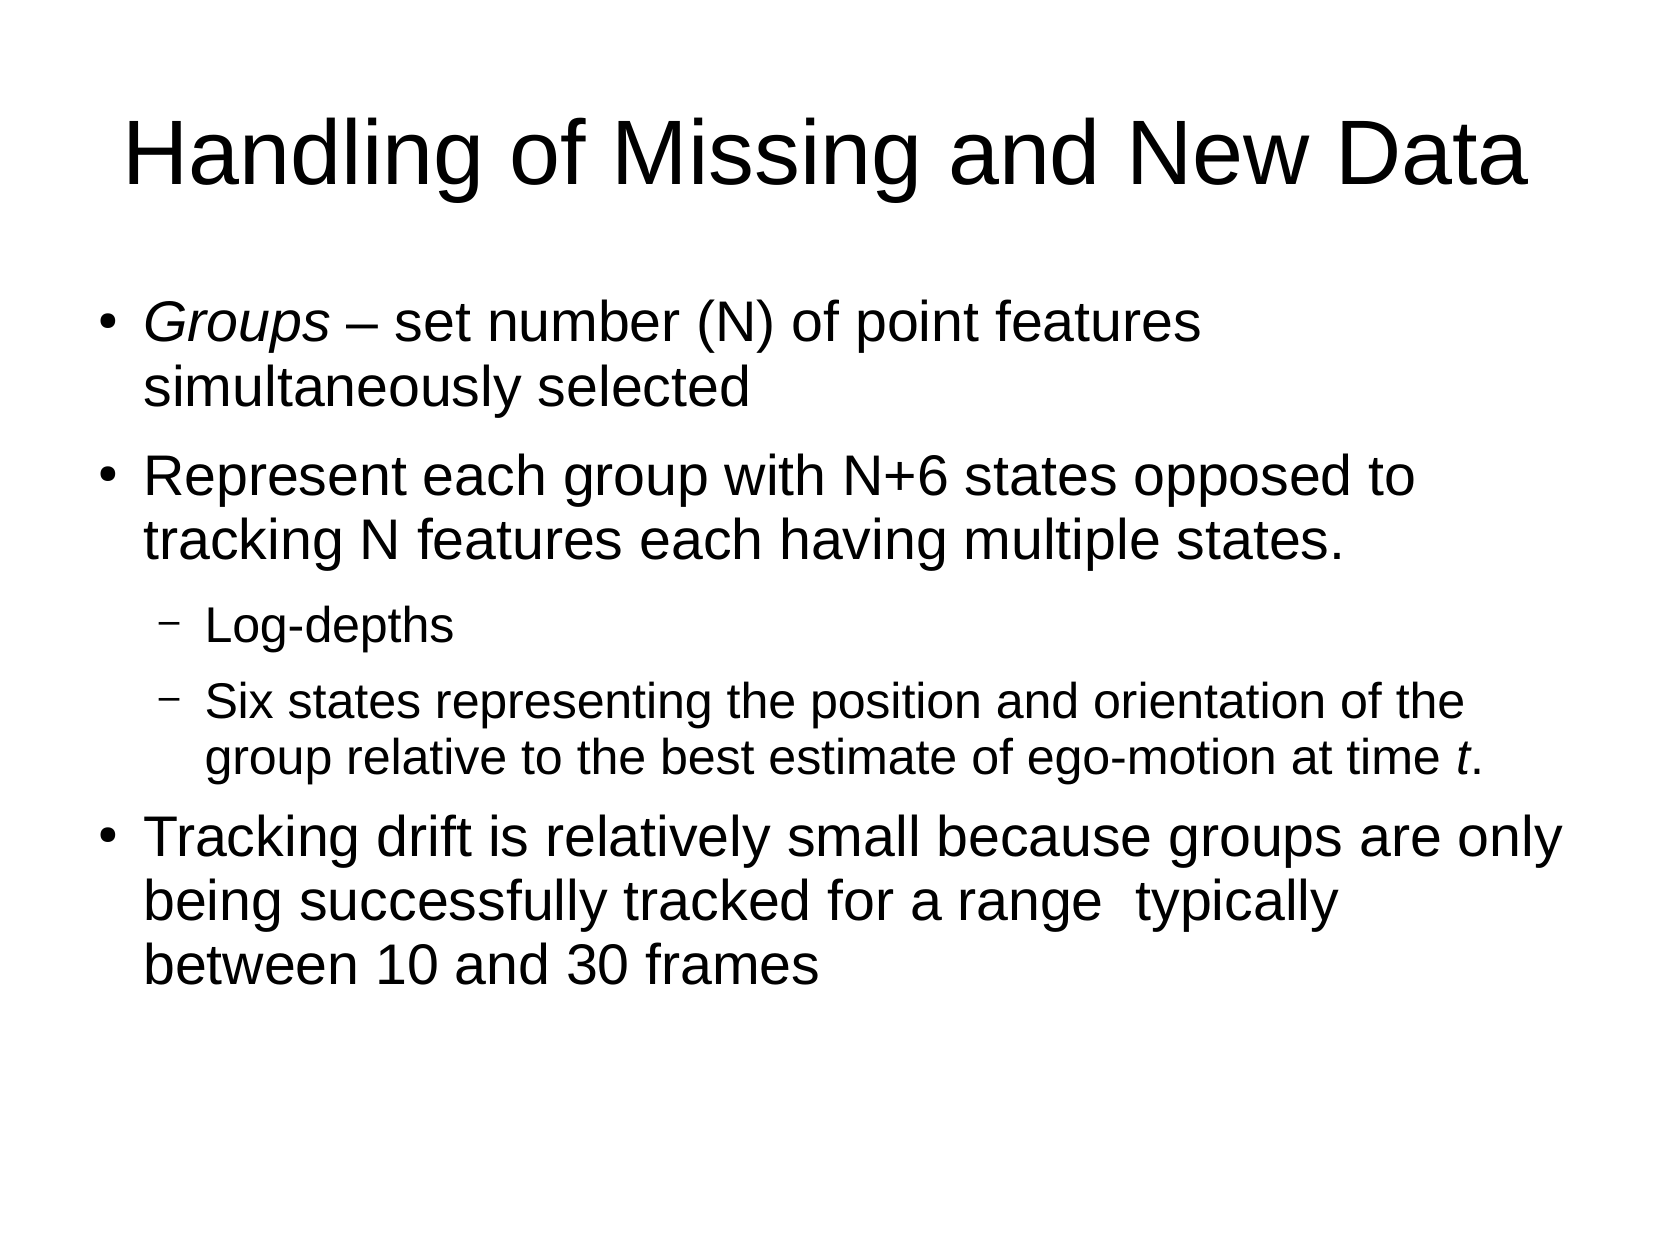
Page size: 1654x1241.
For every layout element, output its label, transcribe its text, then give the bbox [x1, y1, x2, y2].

list Groups – set number (N) of point features simultaneously selected Represent each group with N+6 states opposed to tracking N features each having multiple states. Log-depths Six states representing the position and orientation of the group relative to the best estimate of ego-motion at time t. Tracking drift is relatively small because groups are only being successfully tracked for a range typically between 10 and 30 frames [82, 290, 1571, 1010]
title Handling of Missing and New Data [82, 49, 1571, 257]
